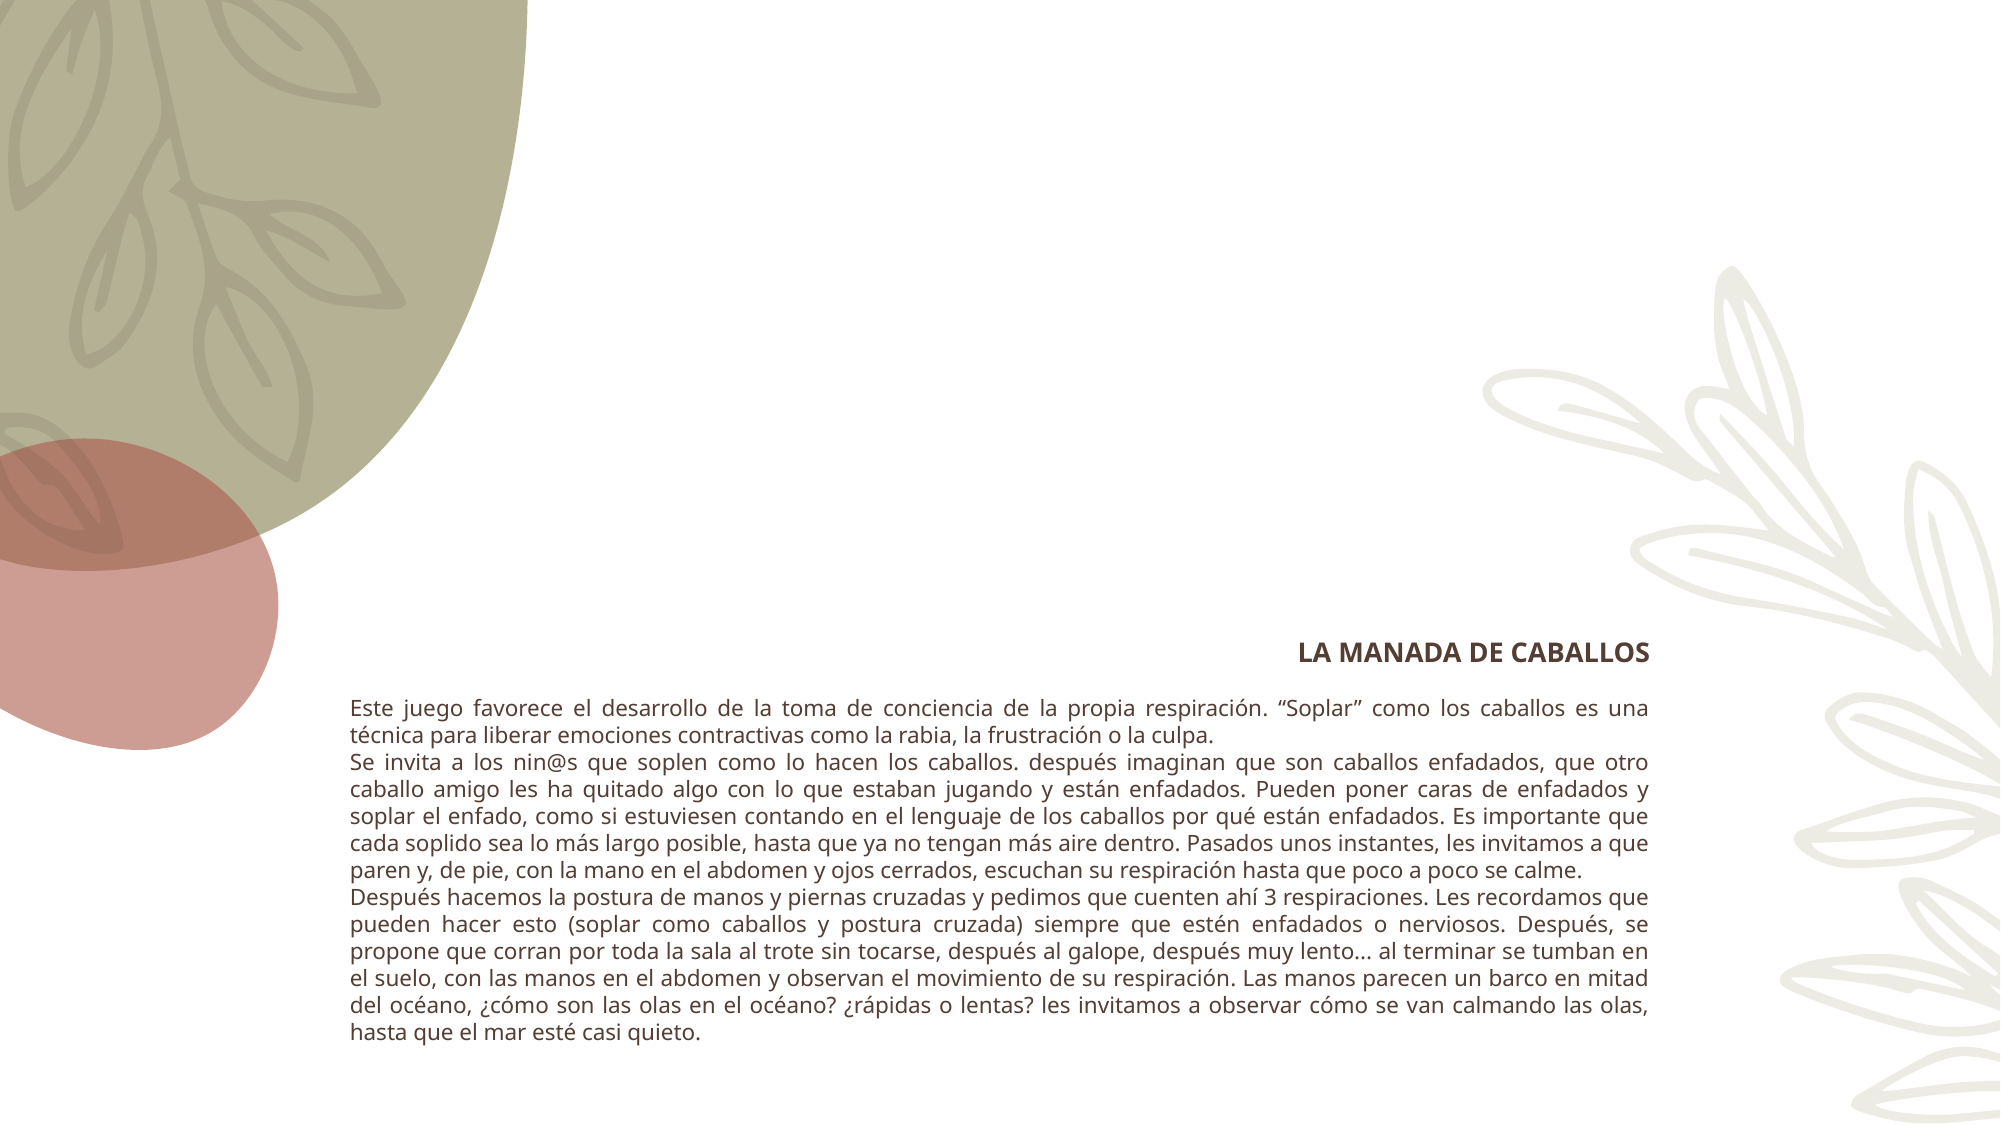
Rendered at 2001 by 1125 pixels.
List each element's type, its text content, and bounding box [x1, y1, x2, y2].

list LA MANADA DE CABALLOS Este juego favorece el desarrollo de la toma de conciencia de la propia respiración. “Soplar” como los caballos es una técnica para liberar emociones contractivas como la rabia, la frustración o la culpa. Se invita a los nin@s que soplen como lo hacen los caballos. después imaginan que son caballos enfadados, que otro caballo amigo les ha quitado algo con lo que estaban jugando y están enfadados. Pueden poner caras de enfadados y soplar el enfado, como si estuviesen contando en el lenguaje de los caballos por qué están enfadados. Es importante que cada soplido sea lo más largo posible, hasta que ya no tengan más aire dentro. Pasados unos instantes, les invitamos a que paren y, de pie, con la mano en el abdomen y ojos cerrados, escuchan su respiración hasta que poco a poco se calme. Después hacemos la postura de manos y piernas cruzadas y pedimos que cuenten ahí 3 respiraciones. Les recordamos que pueden hacer esto (soplar como caballos y postura cruzada) siempre que estén enfadados o nerviosos. Después, se propone que corran por toda la sala al trote sin tocarse, después al galope, después muy lento... al terminar se tumban en el suelo, con las manos en el abdomen y observan el movimiento de su respiración. Las manos parecen un barco en mitad del océano, ¿cómo son las olas en el océano? ¿rápidas o lentas? les invitamos a observar cómo se van calmando las olas, hasta que el mar esté casi quieto. [429, 77, 1982, 1084]
